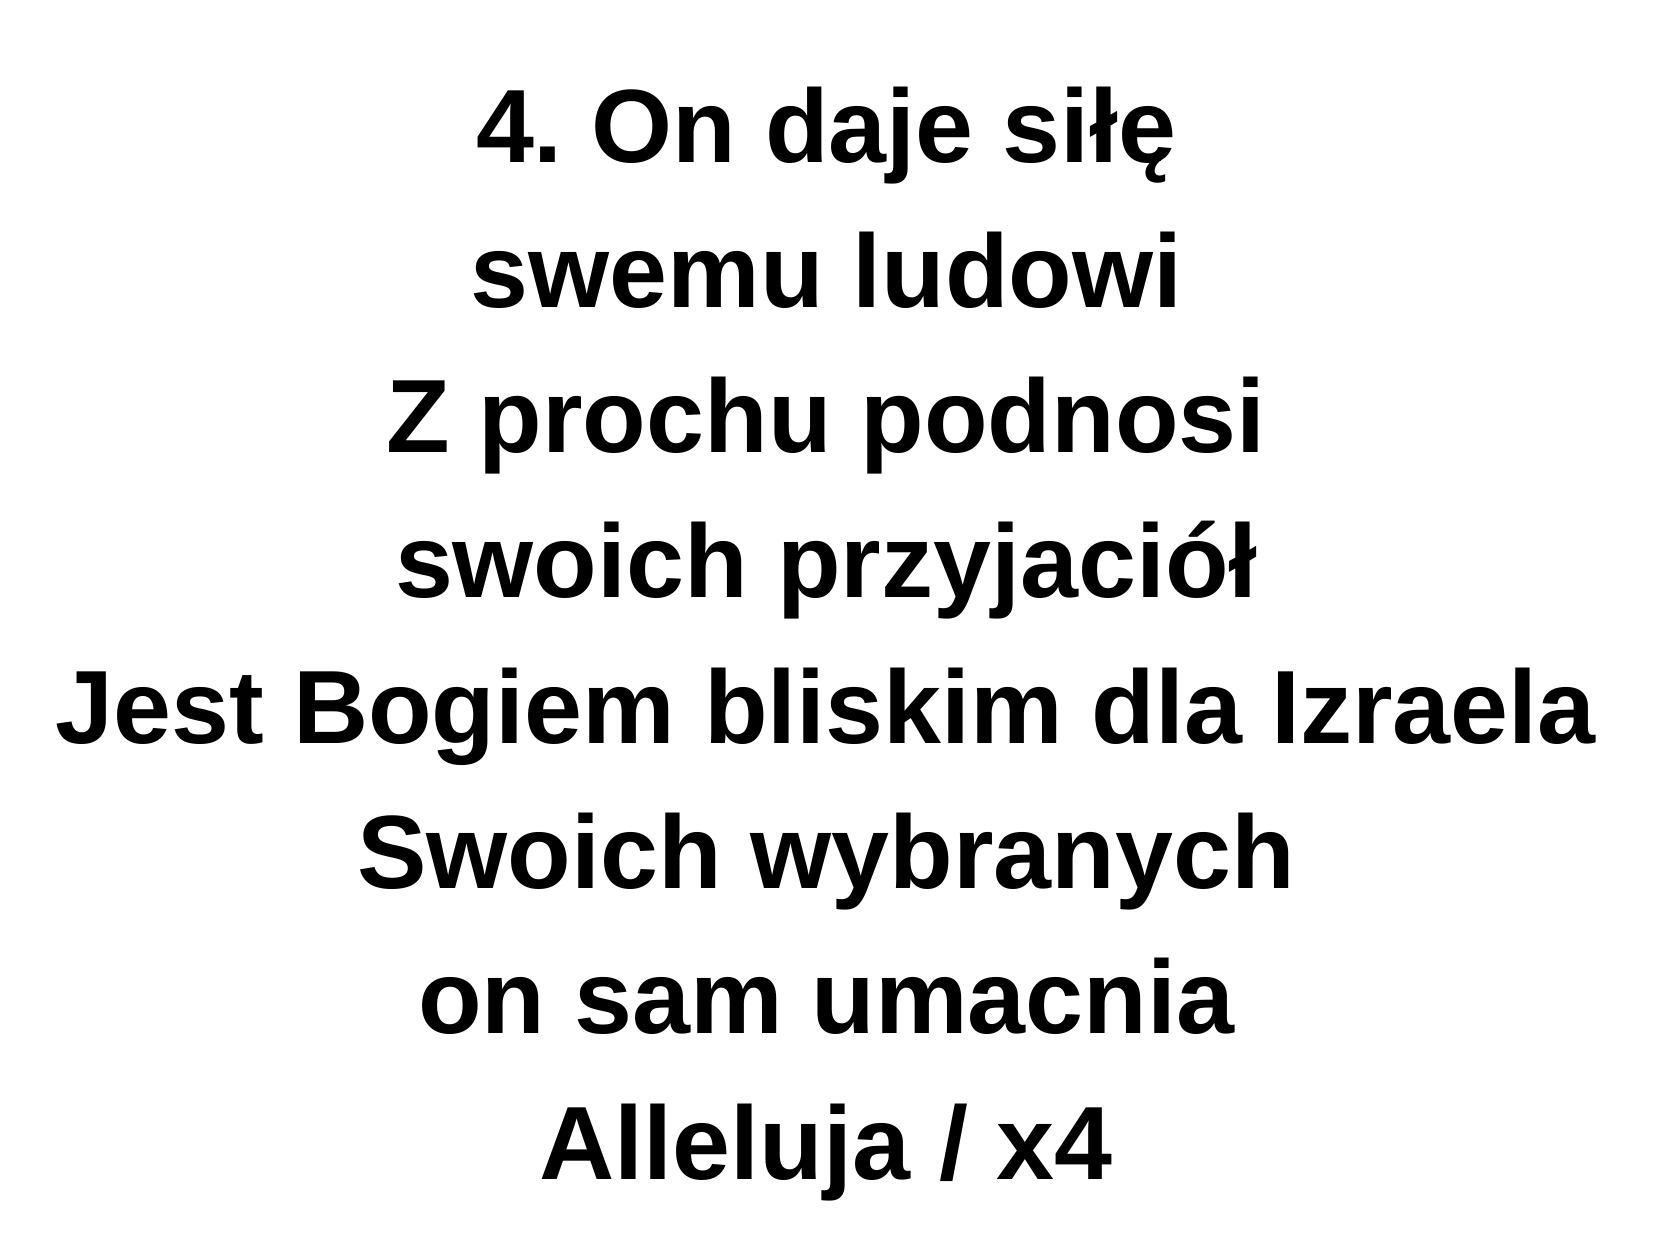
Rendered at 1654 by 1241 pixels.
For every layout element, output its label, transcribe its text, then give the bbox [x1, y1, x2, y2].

subtitle 4. On daje siłę swemu ludowi Z prochu podnosi swoich przyjaciół Jest Bogiem bliskim dla Izraela Swoich wybranych on sam umacnia Alleluja / x4 [0, 0, 1654, 1241]
